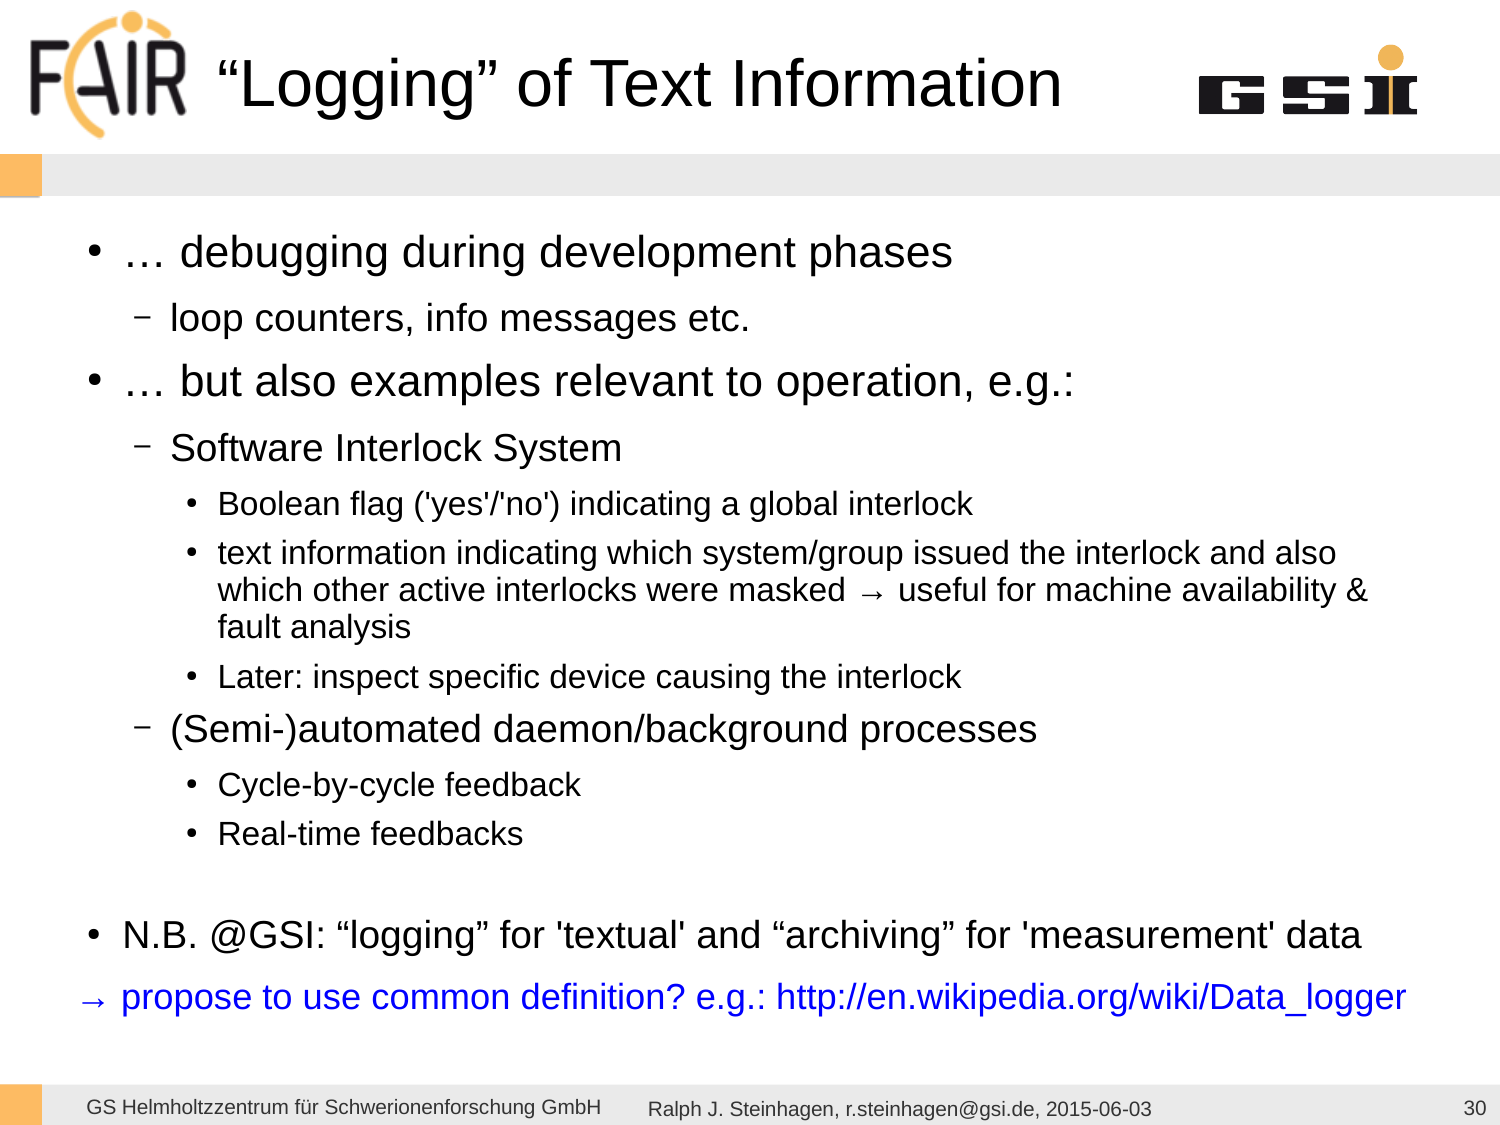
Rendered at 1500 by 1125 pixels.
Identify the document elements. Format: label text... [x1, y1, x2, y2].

picture [30, 9, 187, 141]
title “Logging” of Text Information [217, 20, 1109, 147]
list … debugging during development phases loop counters, info messages etc. … but also examples relevant to operation, e.g.: Software Interlock System Boolean flag ('yes'/'no') indicating a global interlock text information indicating which system/group issued the interlock and also which other active interlocks were masked → useful for machine availability & fault analysis Later: inspect specific device causing the interlock (Semi-)automated daemon/background processes Cycle-by-cycle feedback Real-time feedbacks N.B. @GSI: “logging” for 'textual' and “archiving” for 'measurement' data → propose to use common definition? e.g.: http://en.wikipedia.org/wiki/Data_logger [75, 226, 1425, 1050]
picture [1197, 42, 1419, 117]
